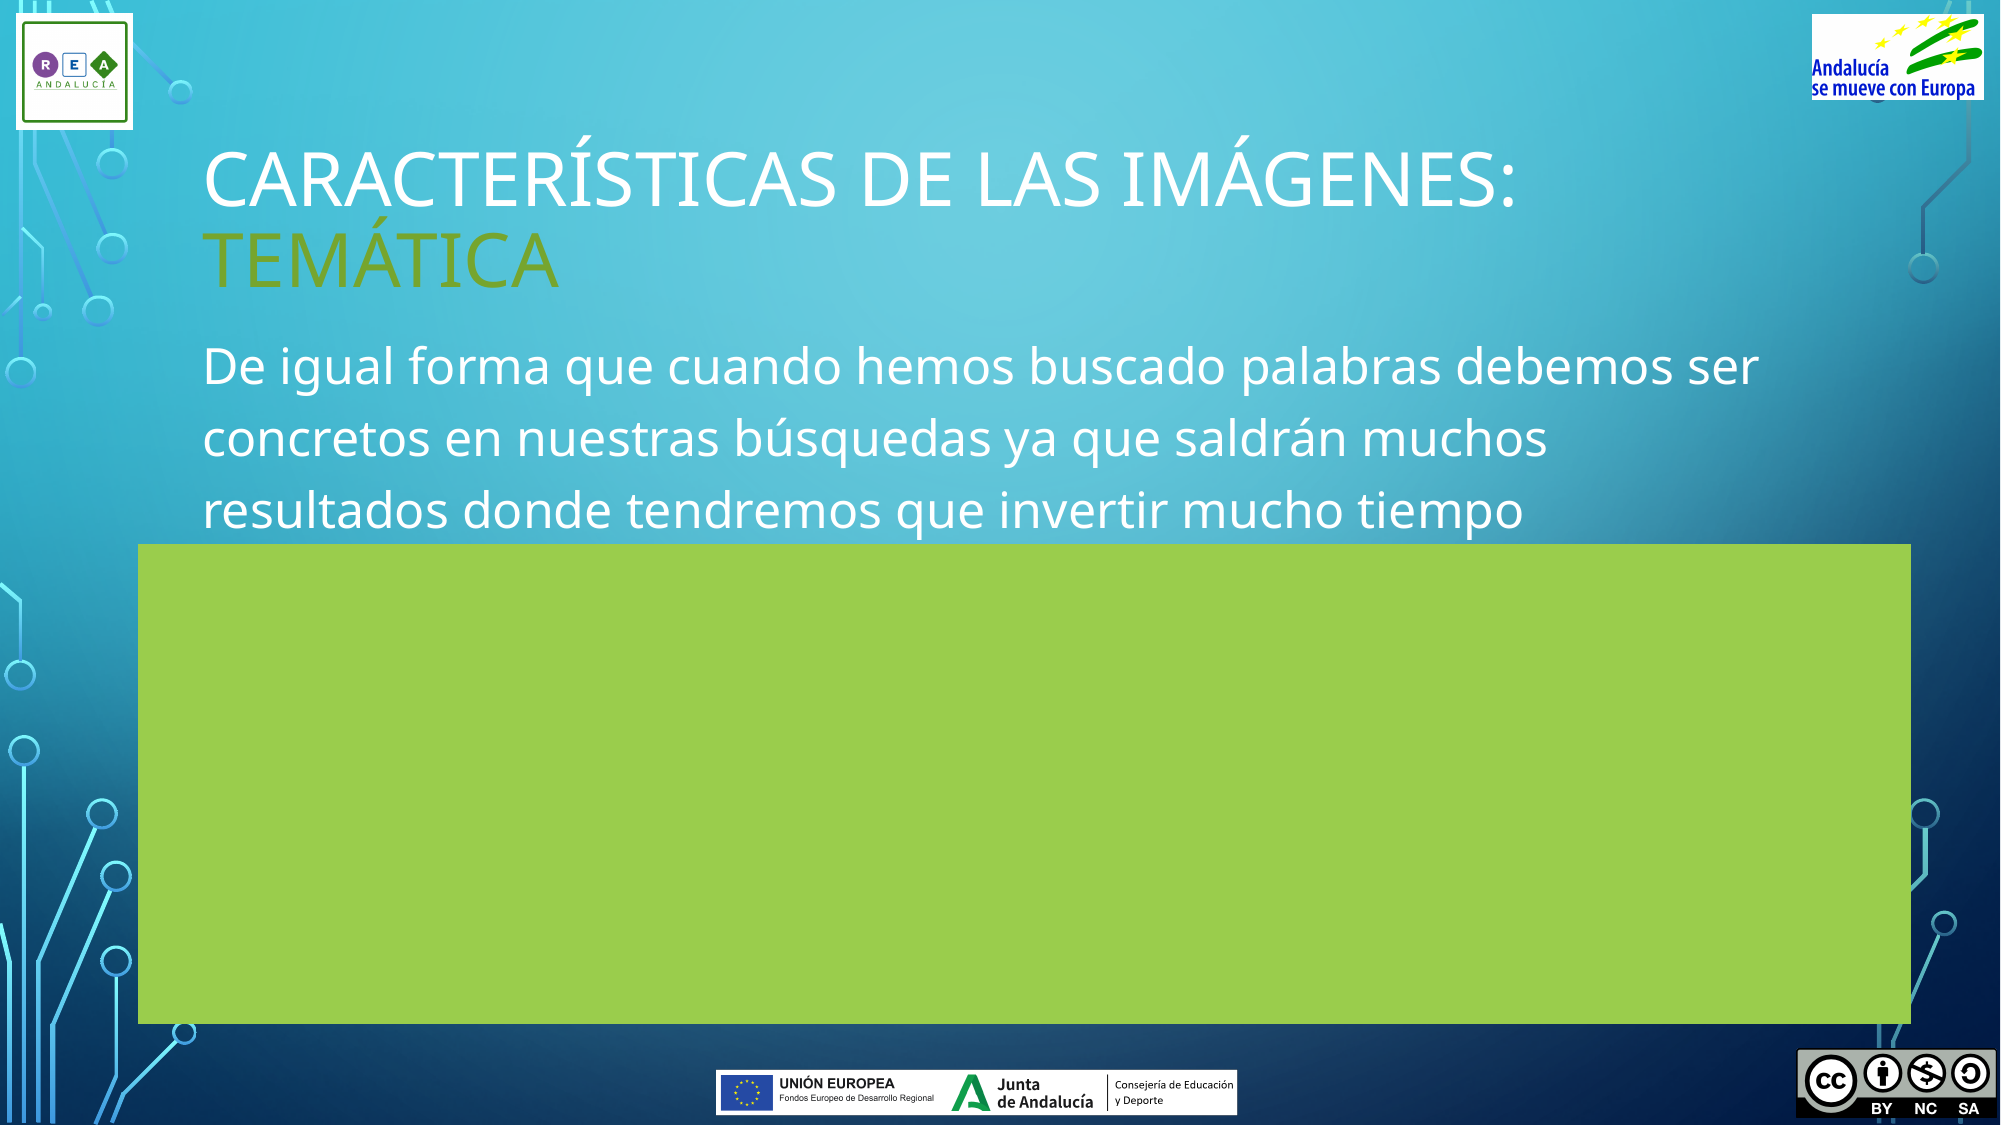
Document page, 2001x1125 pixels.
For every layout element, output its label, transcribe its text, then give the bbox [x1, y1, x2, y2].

list De igual forma que cuando hemos buscado palabras debemos ser concretos en nuestras búsquedas ya que saldrán muchos resultados donde tendremos que invertir mucho tiempo seleccionando. [187, 314, 1813, 544]
table_header [138, 544, 1911, 811]
table_cell [138, 811, 1911, 1024]
title Características de las imágenes: TEMÁTICA [187, 101, 1813, 314]
picture [16, 13, 133, 130]
picture [676, 1068, 1277, 1119]
picture [1796, 1048, 1997, 1118]
picture [1812, 14, 1984, 100]
